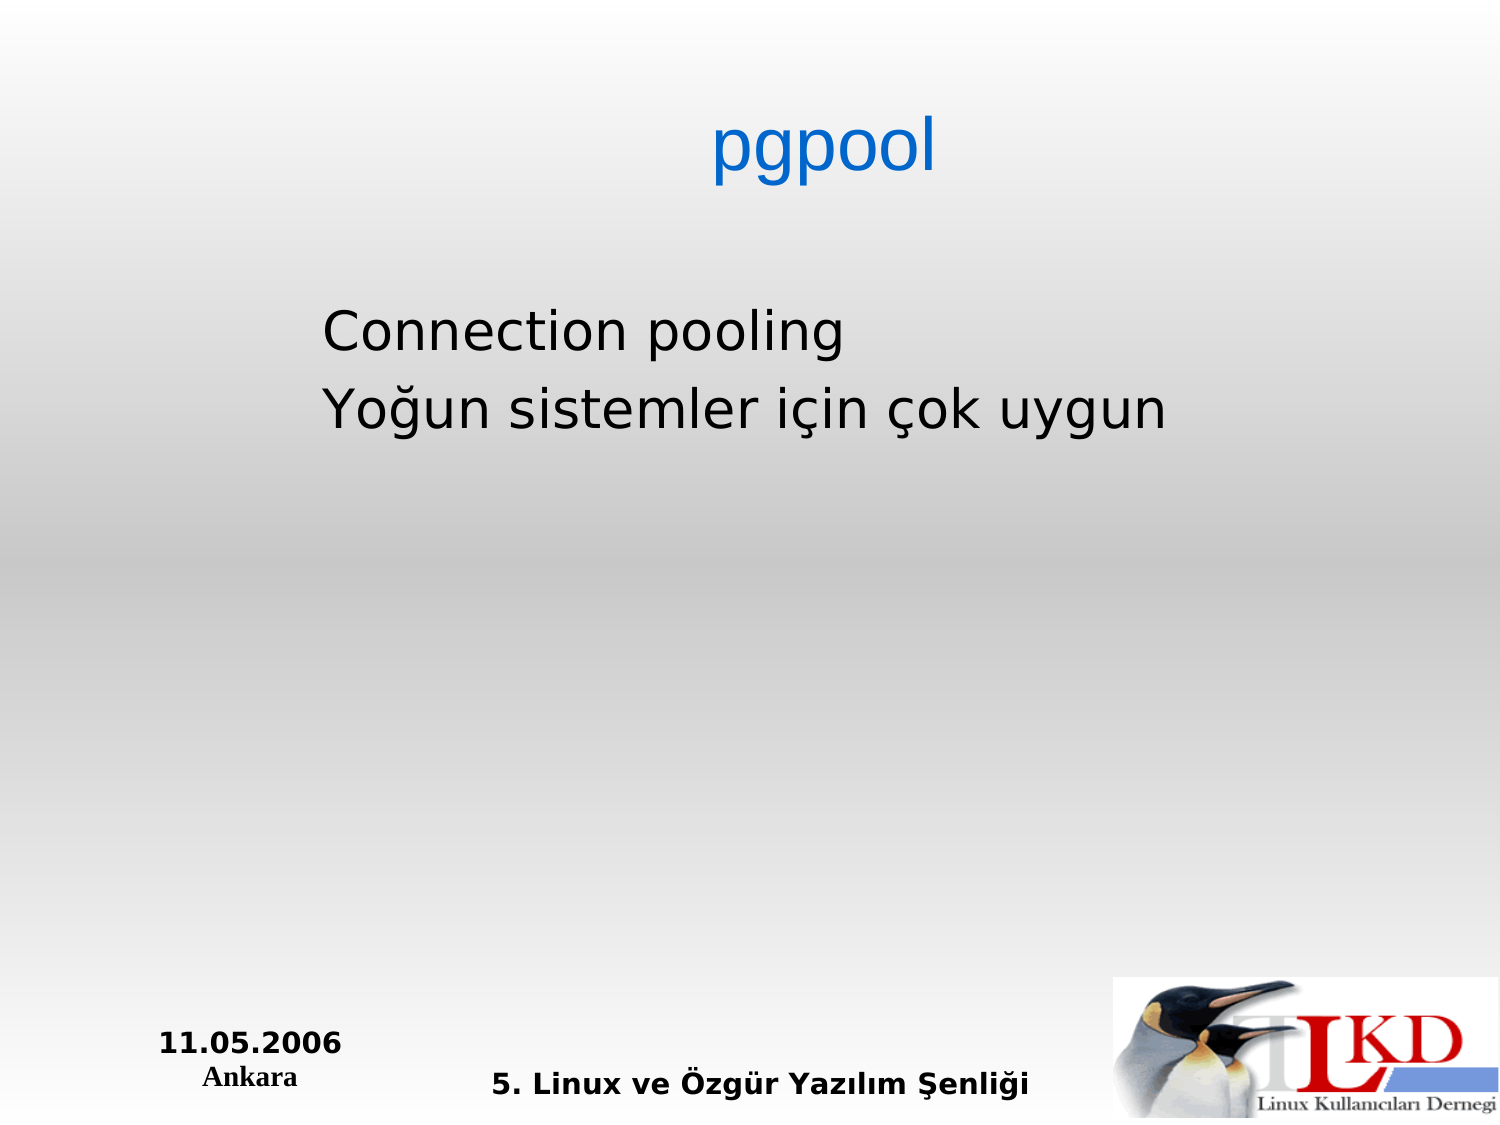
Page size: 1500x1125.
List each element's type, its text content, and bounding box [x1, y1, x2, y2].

list Connection pooling Yoğun sistemler için çok uygun [224, 299, 1425, 975]
title pgpool [224, 49, 1425, 238]
picture [1113, 977, 1499, 1118]
